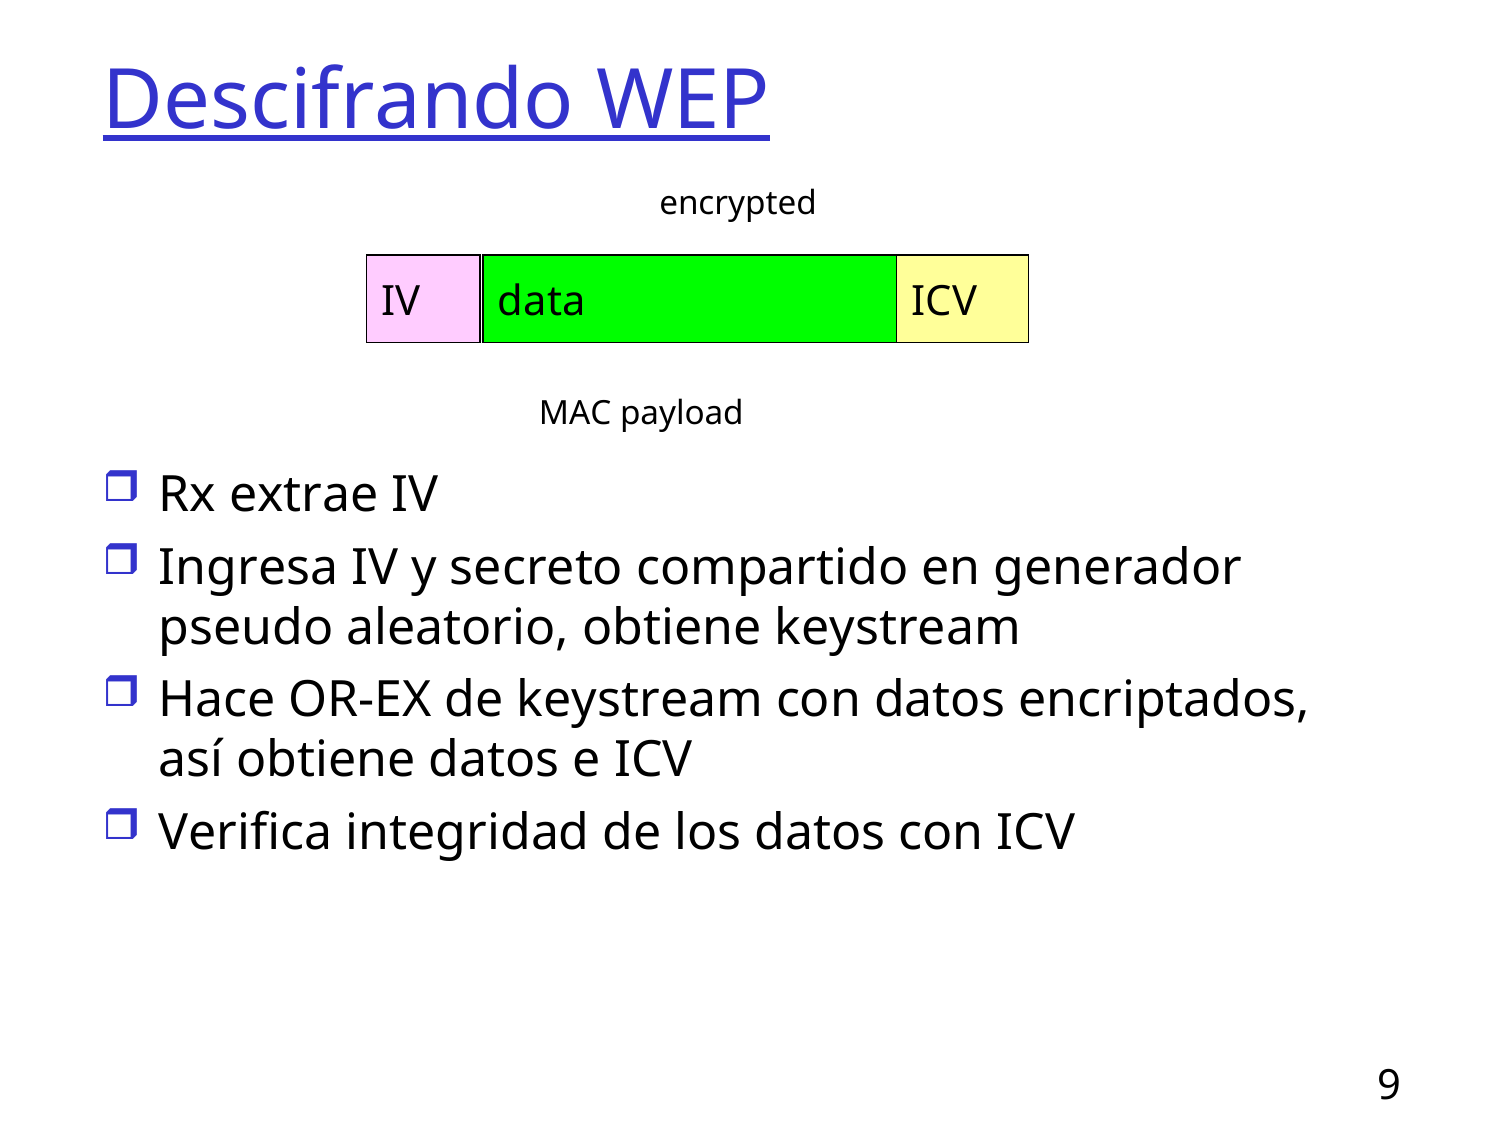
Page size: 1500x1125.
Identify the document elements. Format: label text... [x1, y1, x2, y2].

text_box IV [366, 255, 481, 343]
text_box encrypted [644, 173, 832, 230]
text_box data [483, 255, 896, 343]
title Descifrando WEP [87, 1, 1363, 190]
text_box MAC payload [524, 383, 760, 439]
list Rx extrae IV Ingresa IV y secreto compartido en generador pseudo aleatorio, obtiene keystream Hace OR-EX de keystream con datos encriptados, así obtiene datos e ICV Verifica integridad de los datos con ICV [87, 454, 1363, 1026]
text_box ICV [896, 255, 1029, 343]
